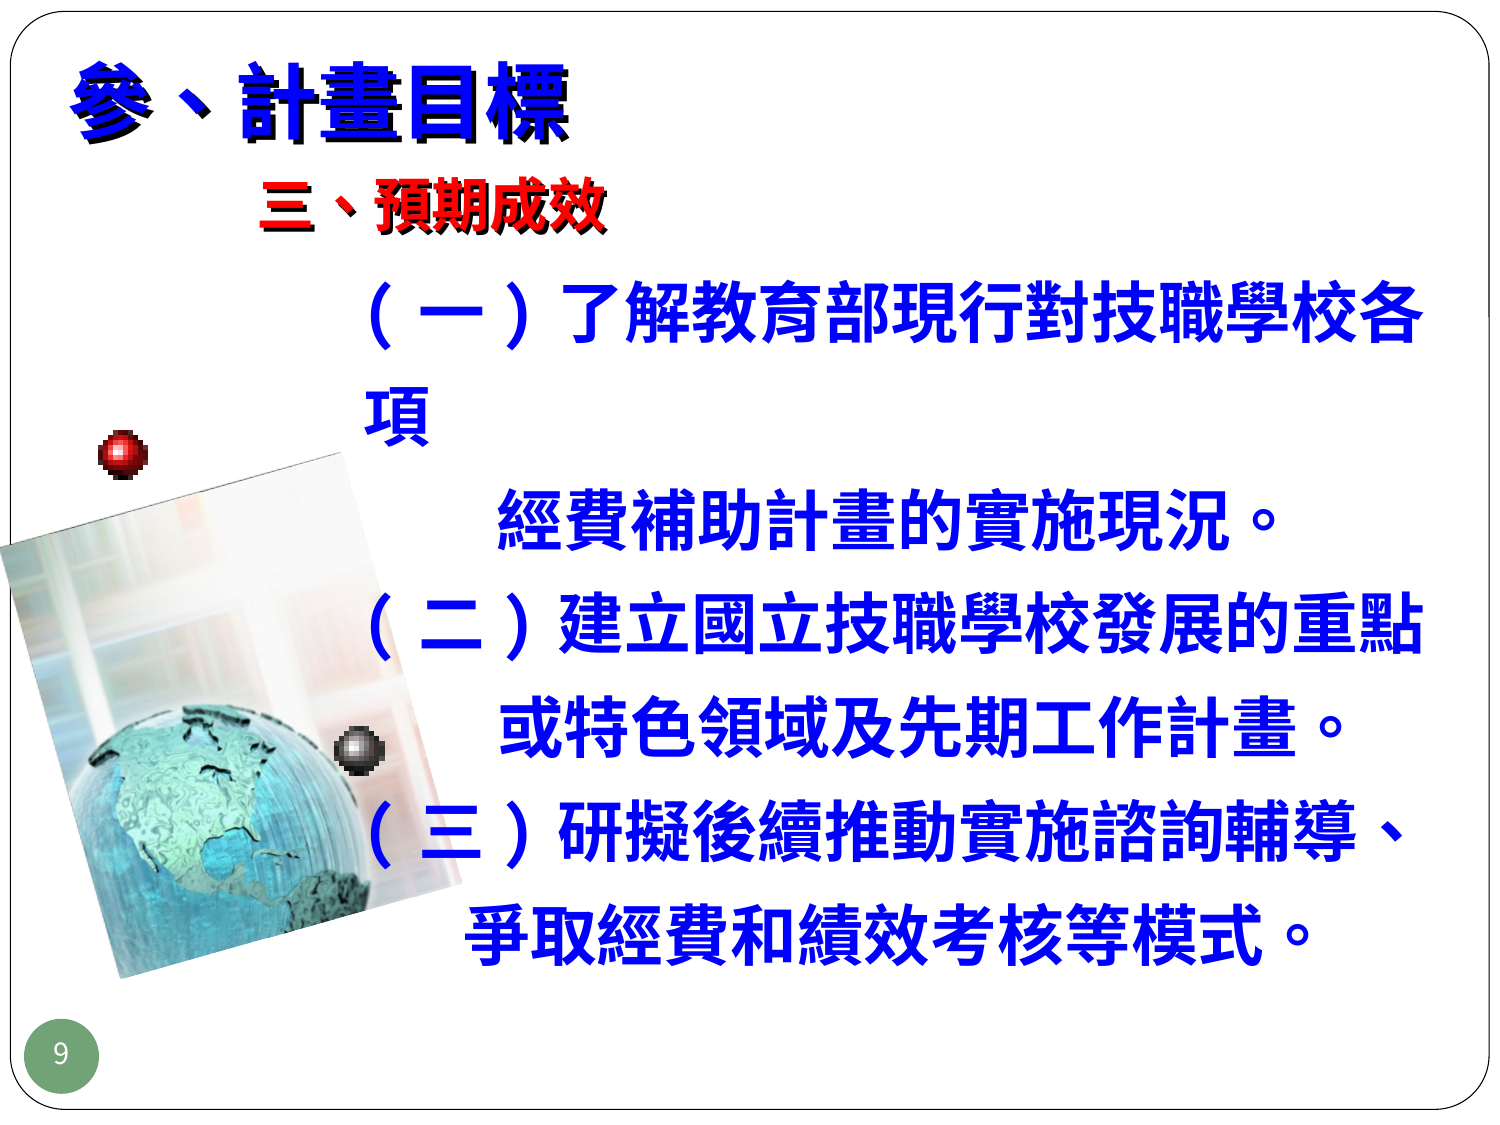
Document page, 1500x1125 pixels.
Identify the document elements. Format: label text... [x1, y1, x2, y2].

picture [88, 420, 148, 480]
text_box <編號> [23, 1018, 100, 1094]
text_box (一)了解教育部現行對技職學校各項 經費補助計畫的實施現況。 (二)建立國立技職學校發展的重點 或特色領域及先期工作計畫。 (三)研擬後續推動實施諮詢輔導、 爭取經費和績效考核等模式。 [348, 238, 1448, 982]
text_box 參、計畫目標 [53, 0, 1436, 165]
text_box 三、預期成效 [242, 160, 1276, 522]
picture [0, 479, 348, 979]
